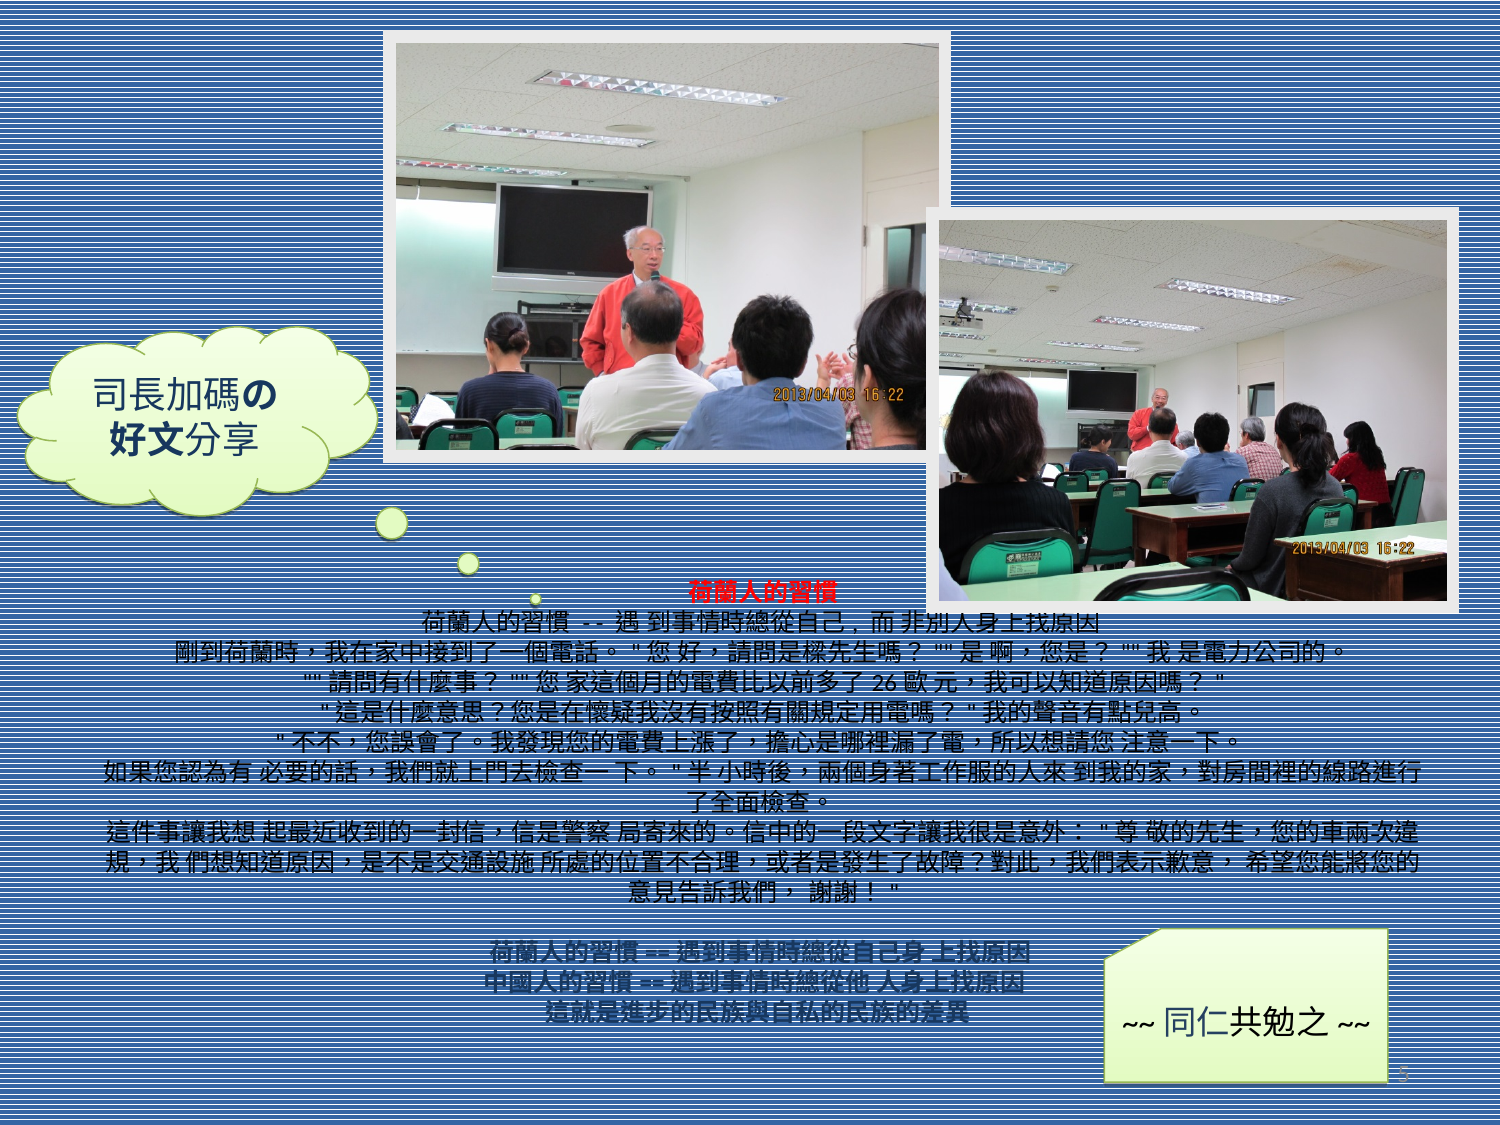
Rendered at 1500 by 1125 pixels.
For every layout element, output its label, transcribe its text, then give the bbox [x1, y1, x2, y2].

text_box 司長加碼の好文分享 [17, 326, 378, 516]
title 荷蘭人的習慣 荷蘭人的習慣 - - 遇 到事情時總從自己, 而 非別人身上找原因 剛到荷蘭時，我在家中接到了一個電話。"您 好，請問是樑先生嗎？""是 啊，您是？""我 是電力公司的。 ""請問有什麼事？""您 家這個月的電費比以前多了26歐 元，我可以知道原因嗎？" "這是什麼意思？您是在懷疑我沒有按照有關規定用電嗎？"我的聲音有點兒高。 "不不，您誤會了。我發現您的電費上漲了，擔心是哪裡漏了電，所以想請您 注意一下。 如果您認為有 必要的話，我們就上門去檢查一 下。"半 小時後，兩個身著工作服的人來 到我的家，對房間裡的線路進行 了全面檢查。 這件事讓我想 起最近收到的一封信，信是警察 局寄來的。信中的一段文字讓我很是意外："尊 敬的先生，您的車兩次違規，我 們想知道原因，是不是交通設施 所處的位置不合理，或者是發生了故障？對此，我們表示歉意， 希望您能將您的意見告訴我們， 謝謝！" 荷蘭人的習慣==遇到事情時總從自己身 上找原因 中國人的習慣==遇到事情時總從他 人身上找原因 這就是進步的民族與自私的民族的差異 [88, 538, 1439, 1094]
text_box 司長加碼の好文分享 [457, 553, 479, 575]
text_box 司長加碼の好文分享 [376, 507, 408, 539]
picture [938, 219, 1447, 601]
text_box ~~同仁共勉之~~ [1104, 928, 1388, 1083]
picture [395, 42, 939, 451]
slide_number <編號> [1074, 1042, 1425, 1103]
